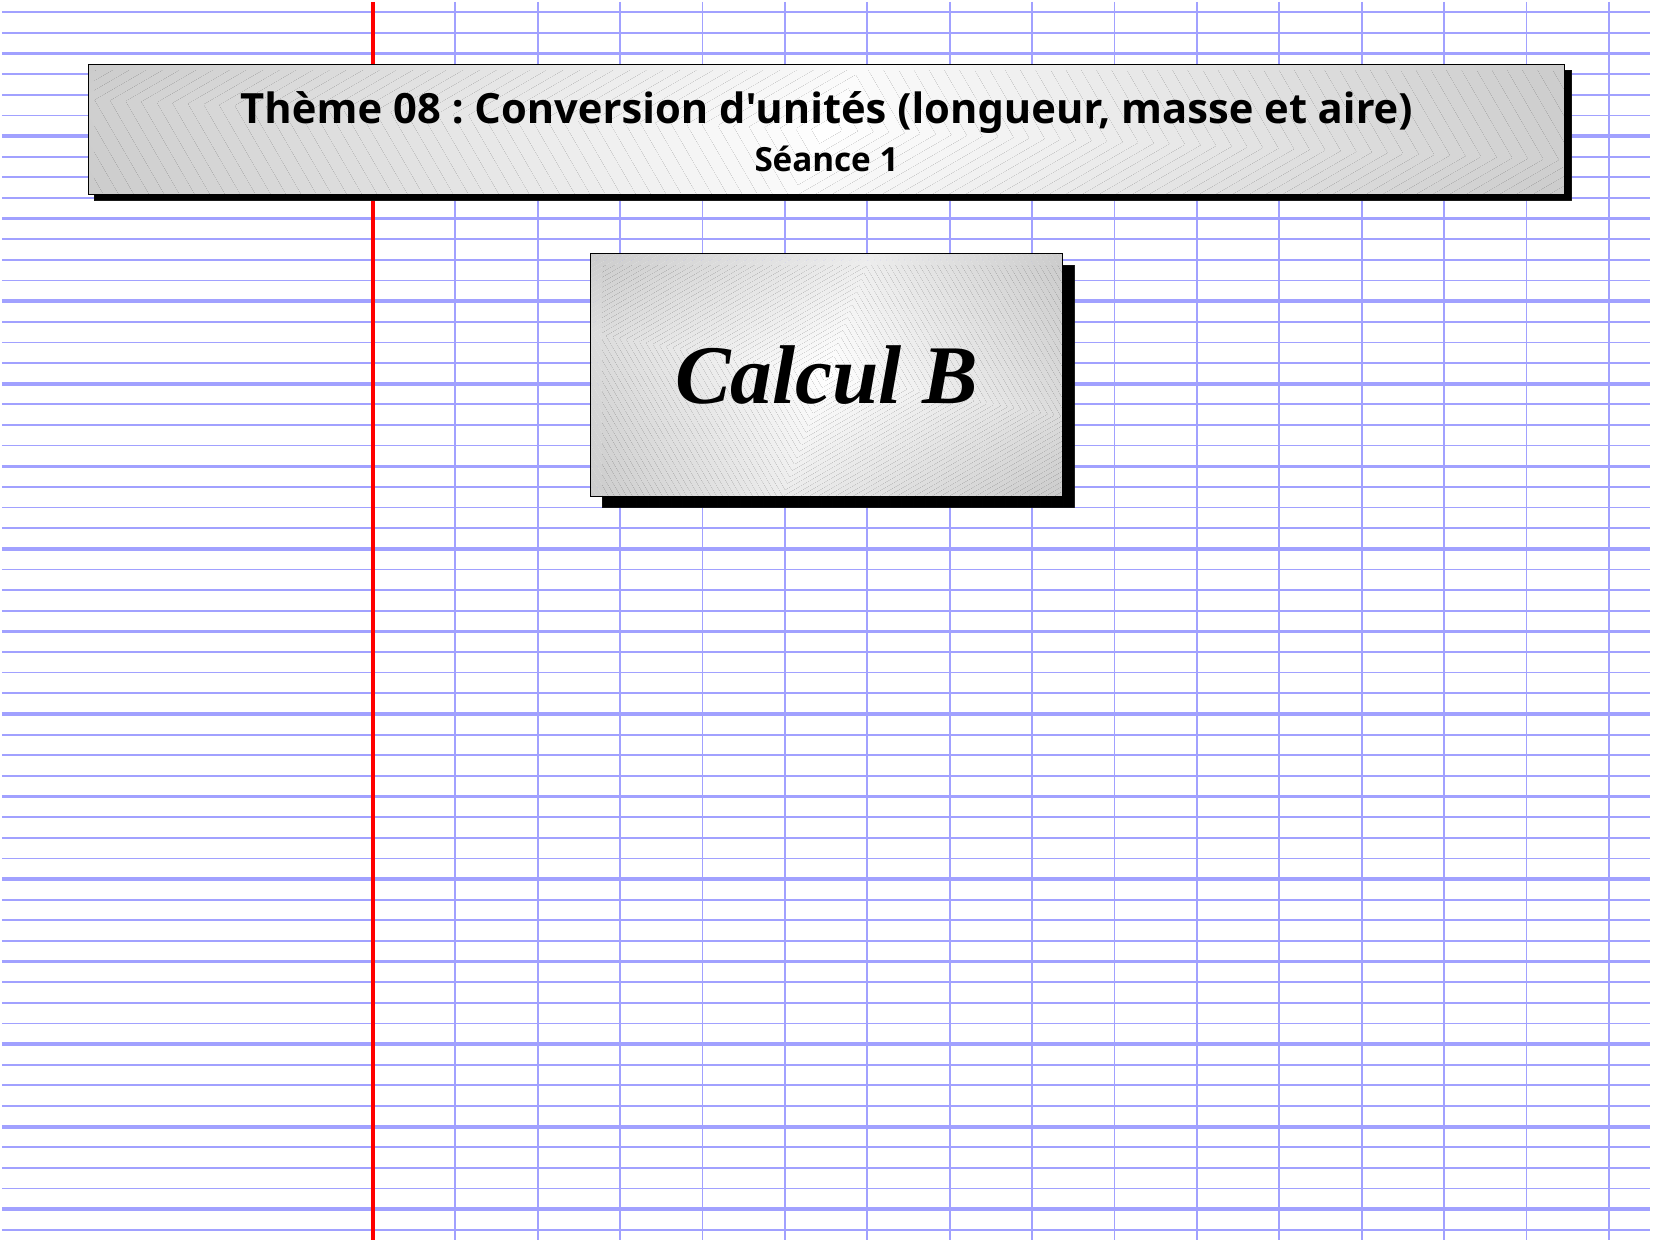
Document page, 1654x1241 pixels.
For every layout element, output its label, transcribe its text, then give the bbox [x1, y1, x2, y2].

picture [0, 0, 1654, 1241]
text_box Thème 08 : Conversion d'unités (longueur, masse et aire) Séance 1 [88, 64, 1565, 195]
text_box Calcul B [590, 253, 1063, 497]
